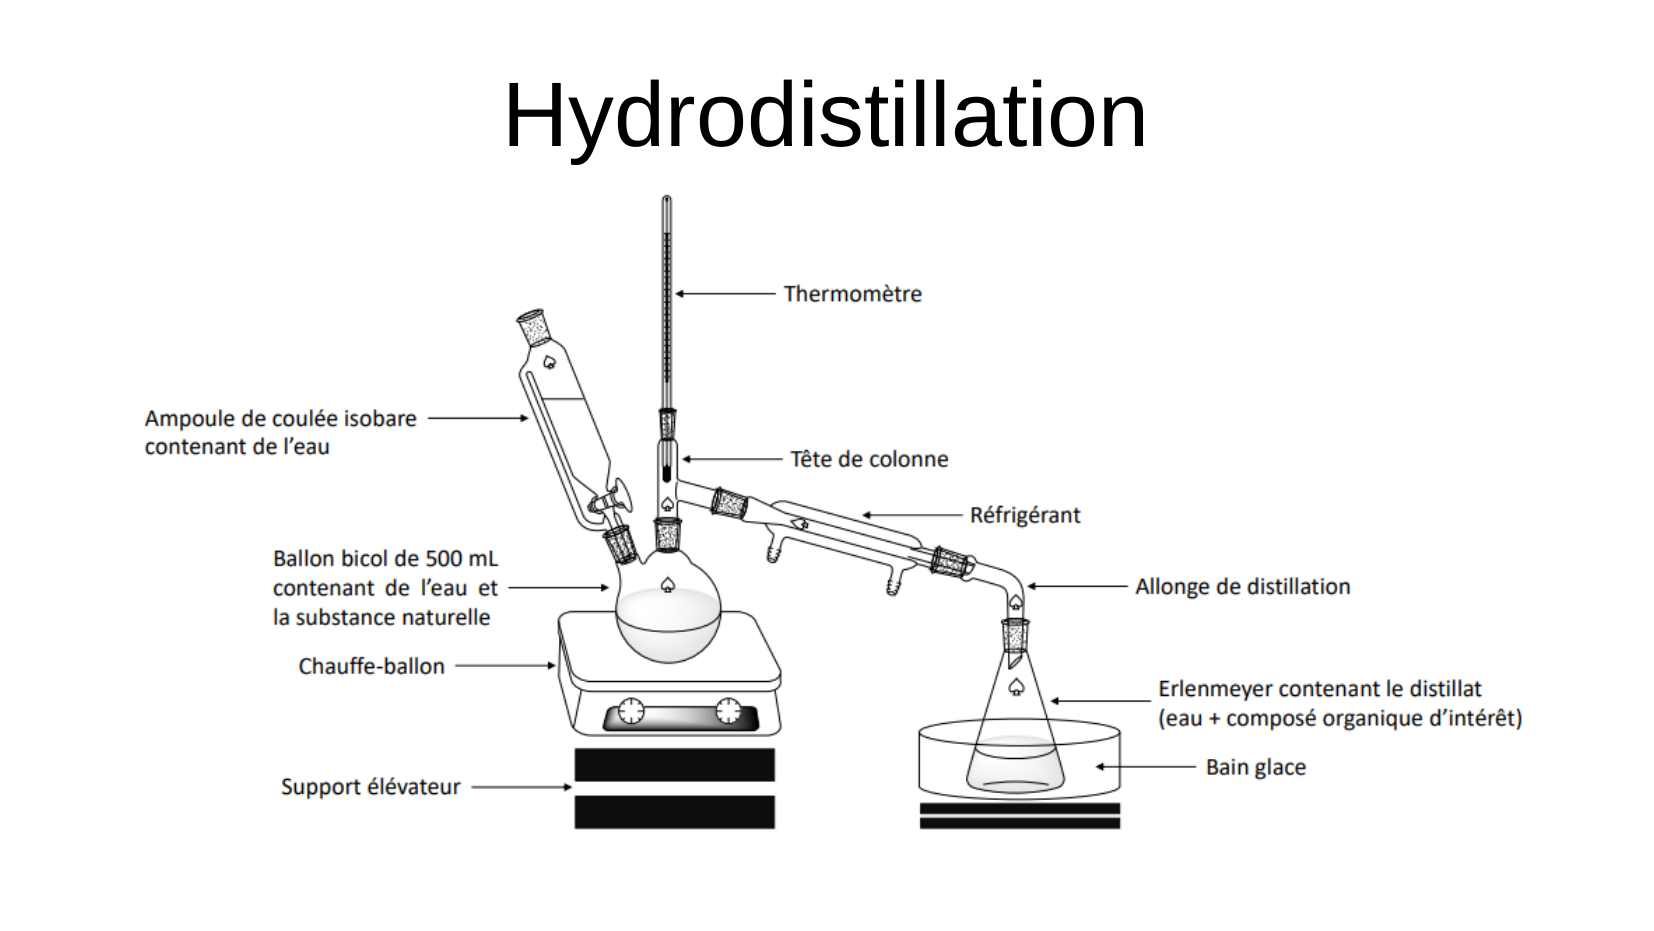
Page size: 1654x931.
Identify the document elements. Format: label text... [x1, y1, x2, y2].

title Hydrodistillation [82, 37, 1571, 193]
picture [95, 177, 1537, 863]
